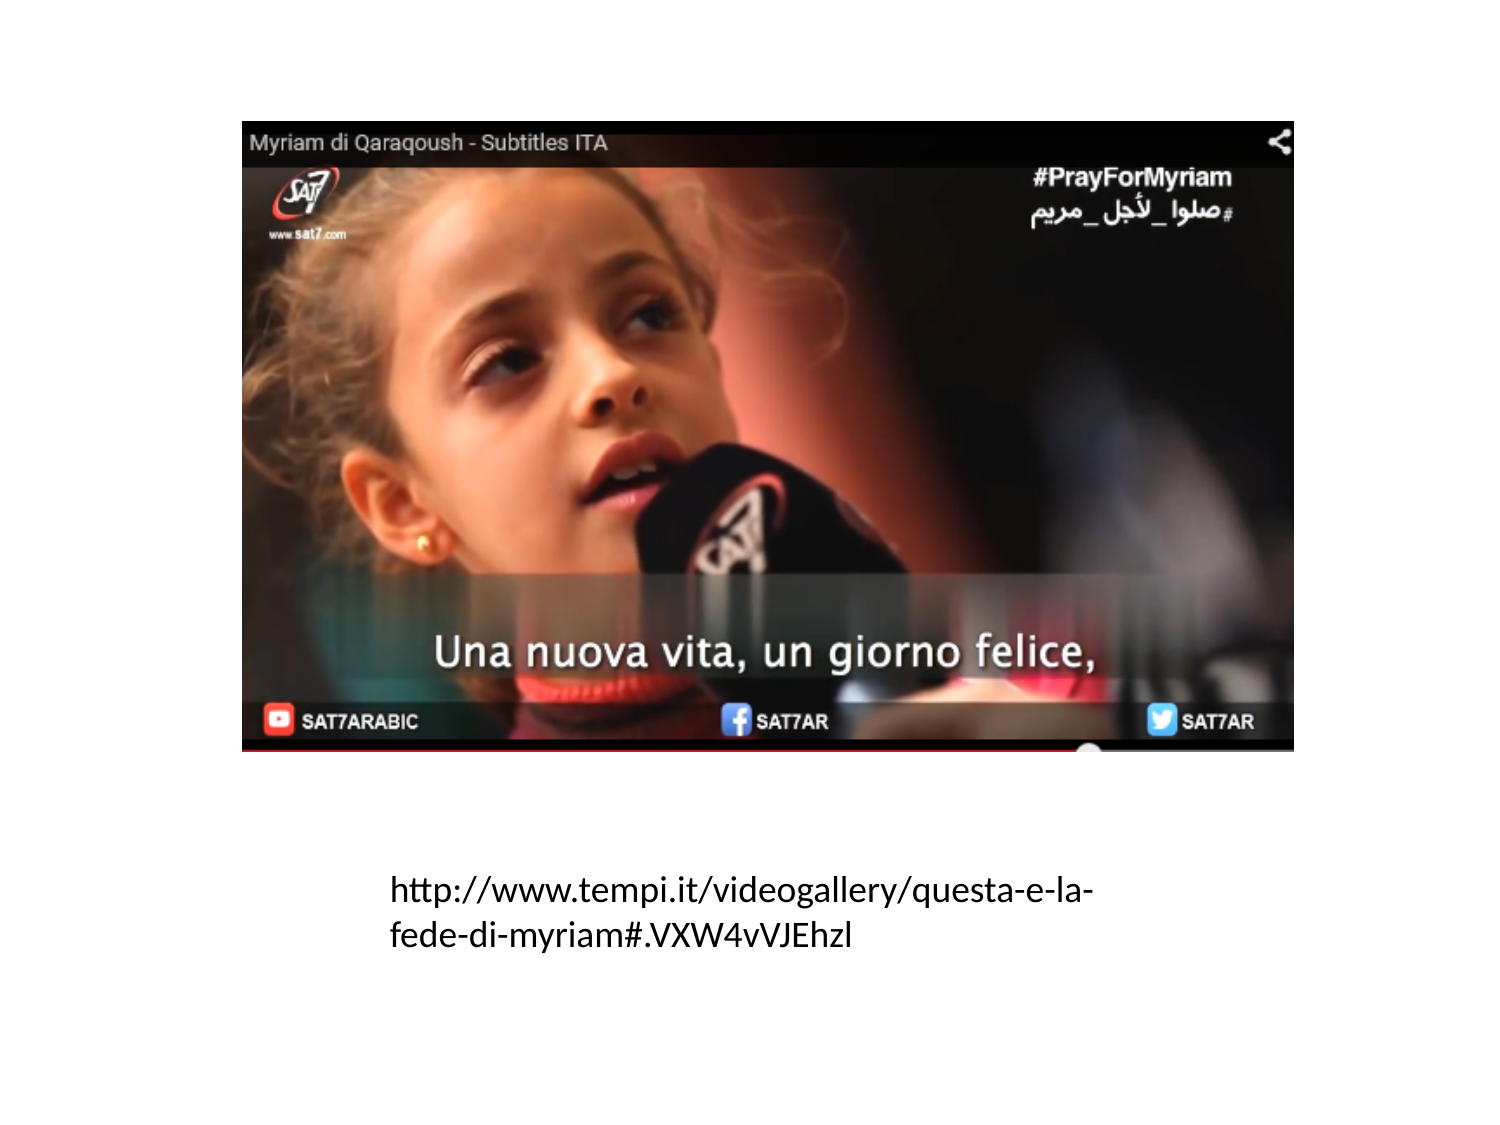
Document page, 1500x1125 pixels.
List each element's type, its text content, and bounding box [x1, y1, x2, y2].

text_box http://www.tempi.it/videogallery/questa-e-la-fede-di-myriam#.VXW4vVJEhzl [374, 858, 1125, 963]
picture [242, 121, 1294, 752]
